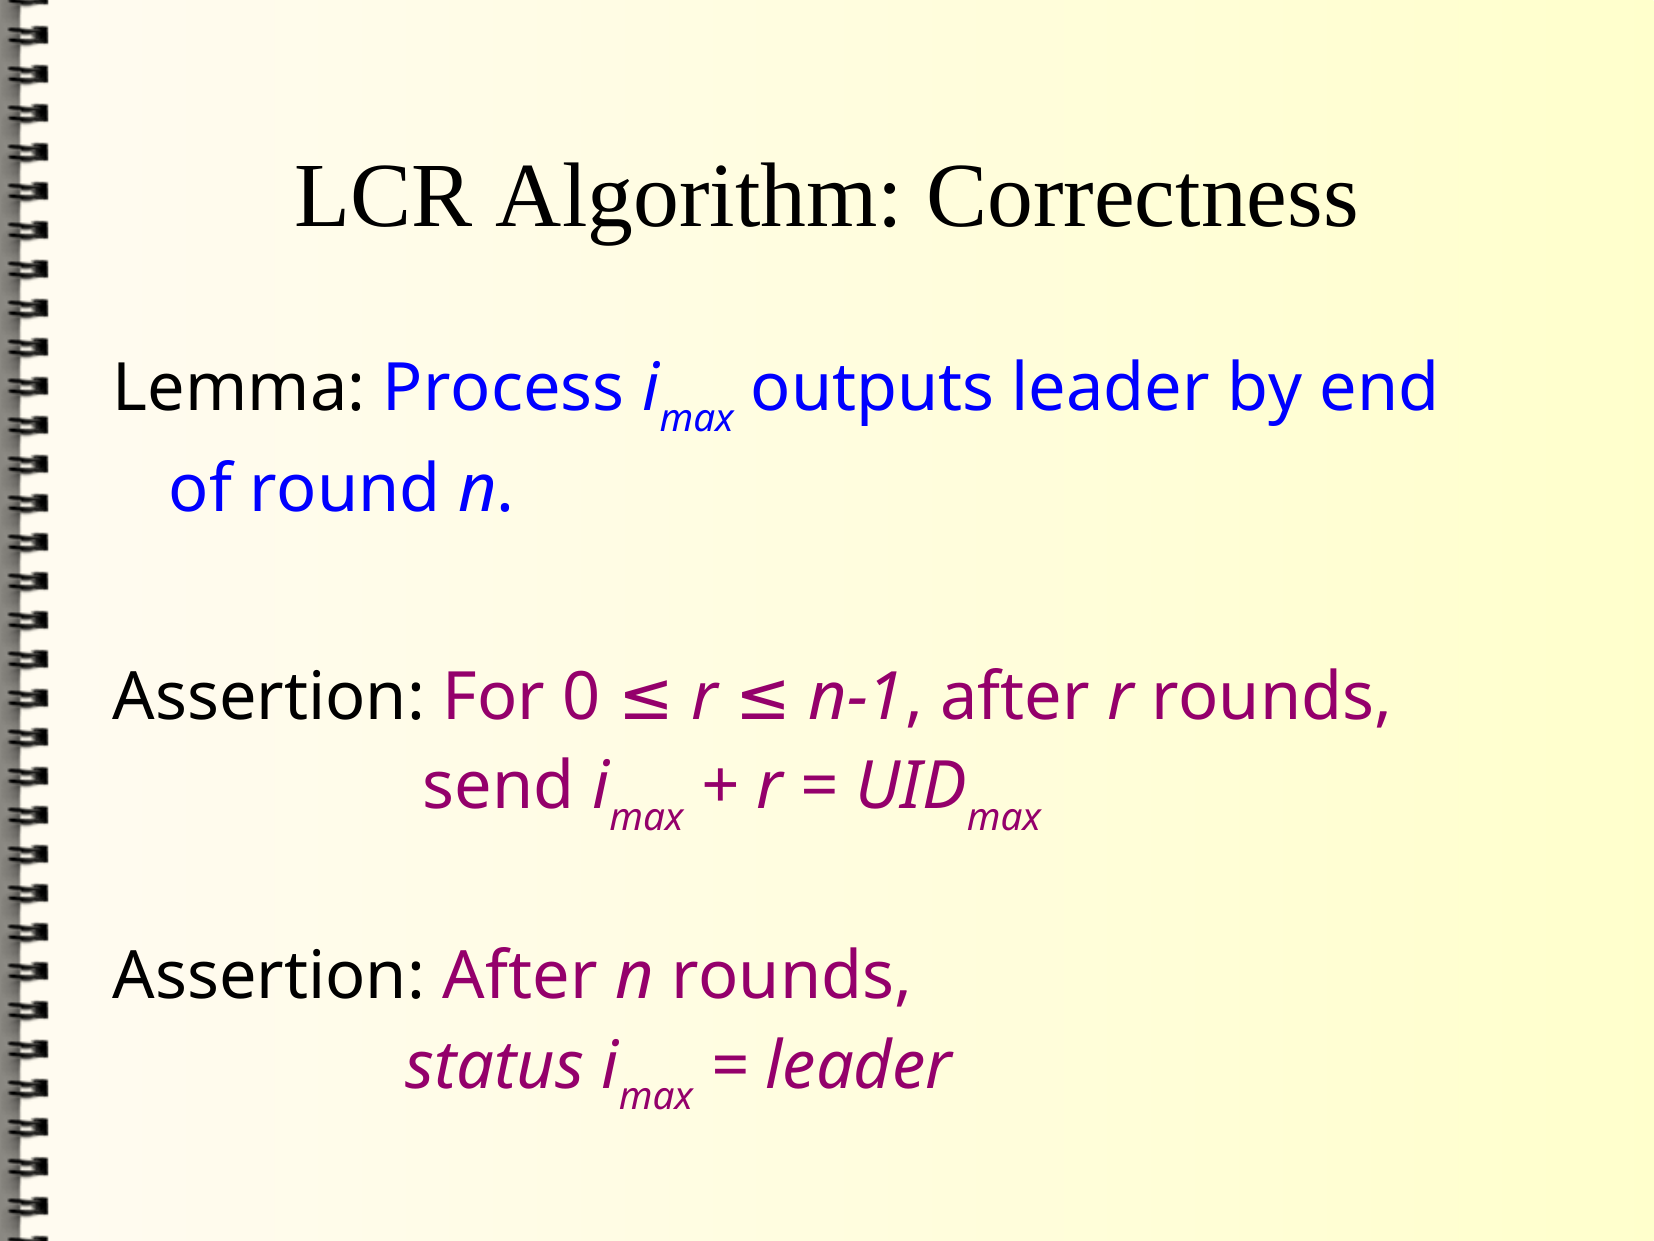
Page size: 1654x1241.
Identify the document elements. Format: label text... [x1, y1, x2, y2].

title LCR Algorithm: Correctness [121, 98, 1534, 291]
picture [0, 0, 1654, 1241]
list Lemma: Process imax outputs leader by end of round n. Assertion: For 0 ≤ r ≤ n-1, after r rounds, send imax + r = UIDmax Assertion: After n rounds, status imax = leader [112, 337, 1500, 1163]
